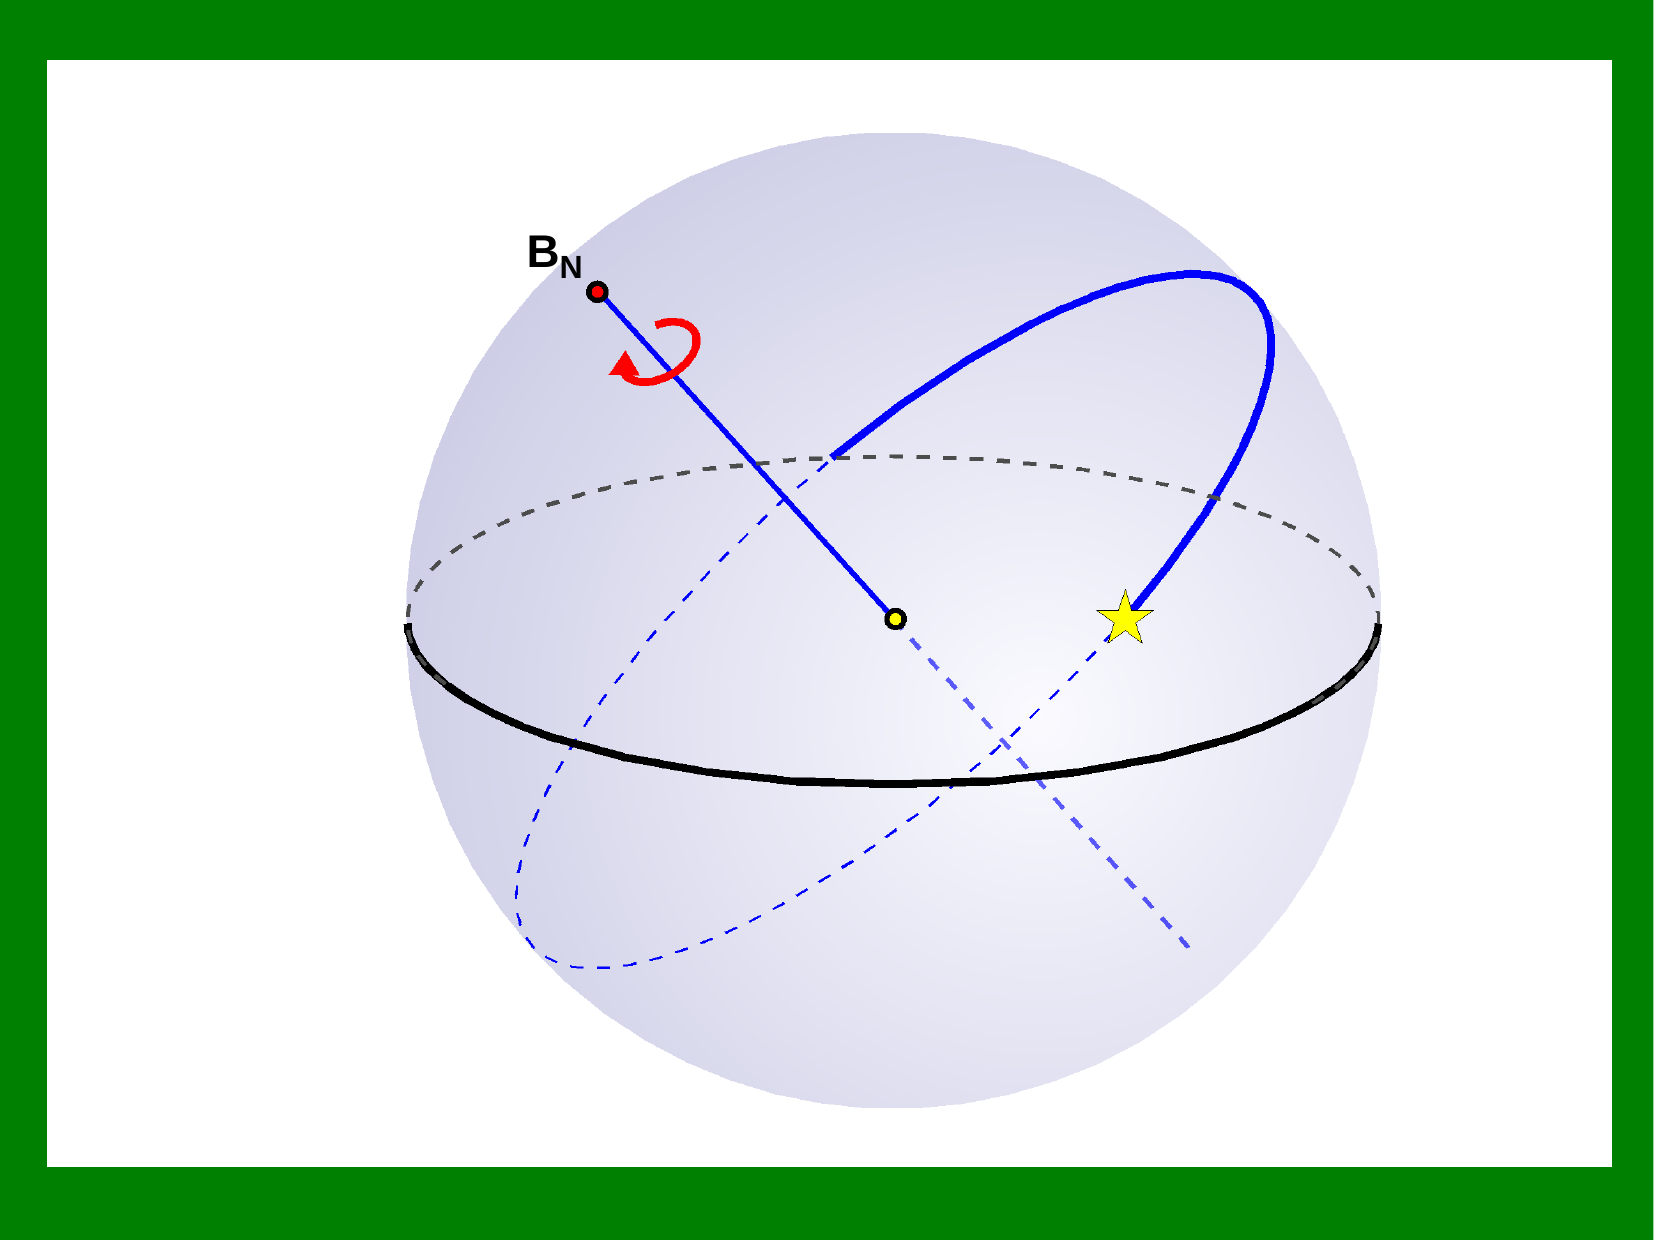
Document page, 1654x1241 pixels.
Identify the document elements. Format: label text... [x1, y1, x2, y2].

picture [47, 60, 1612, 1168]
text_box BN [511, 218, 598, 293]
